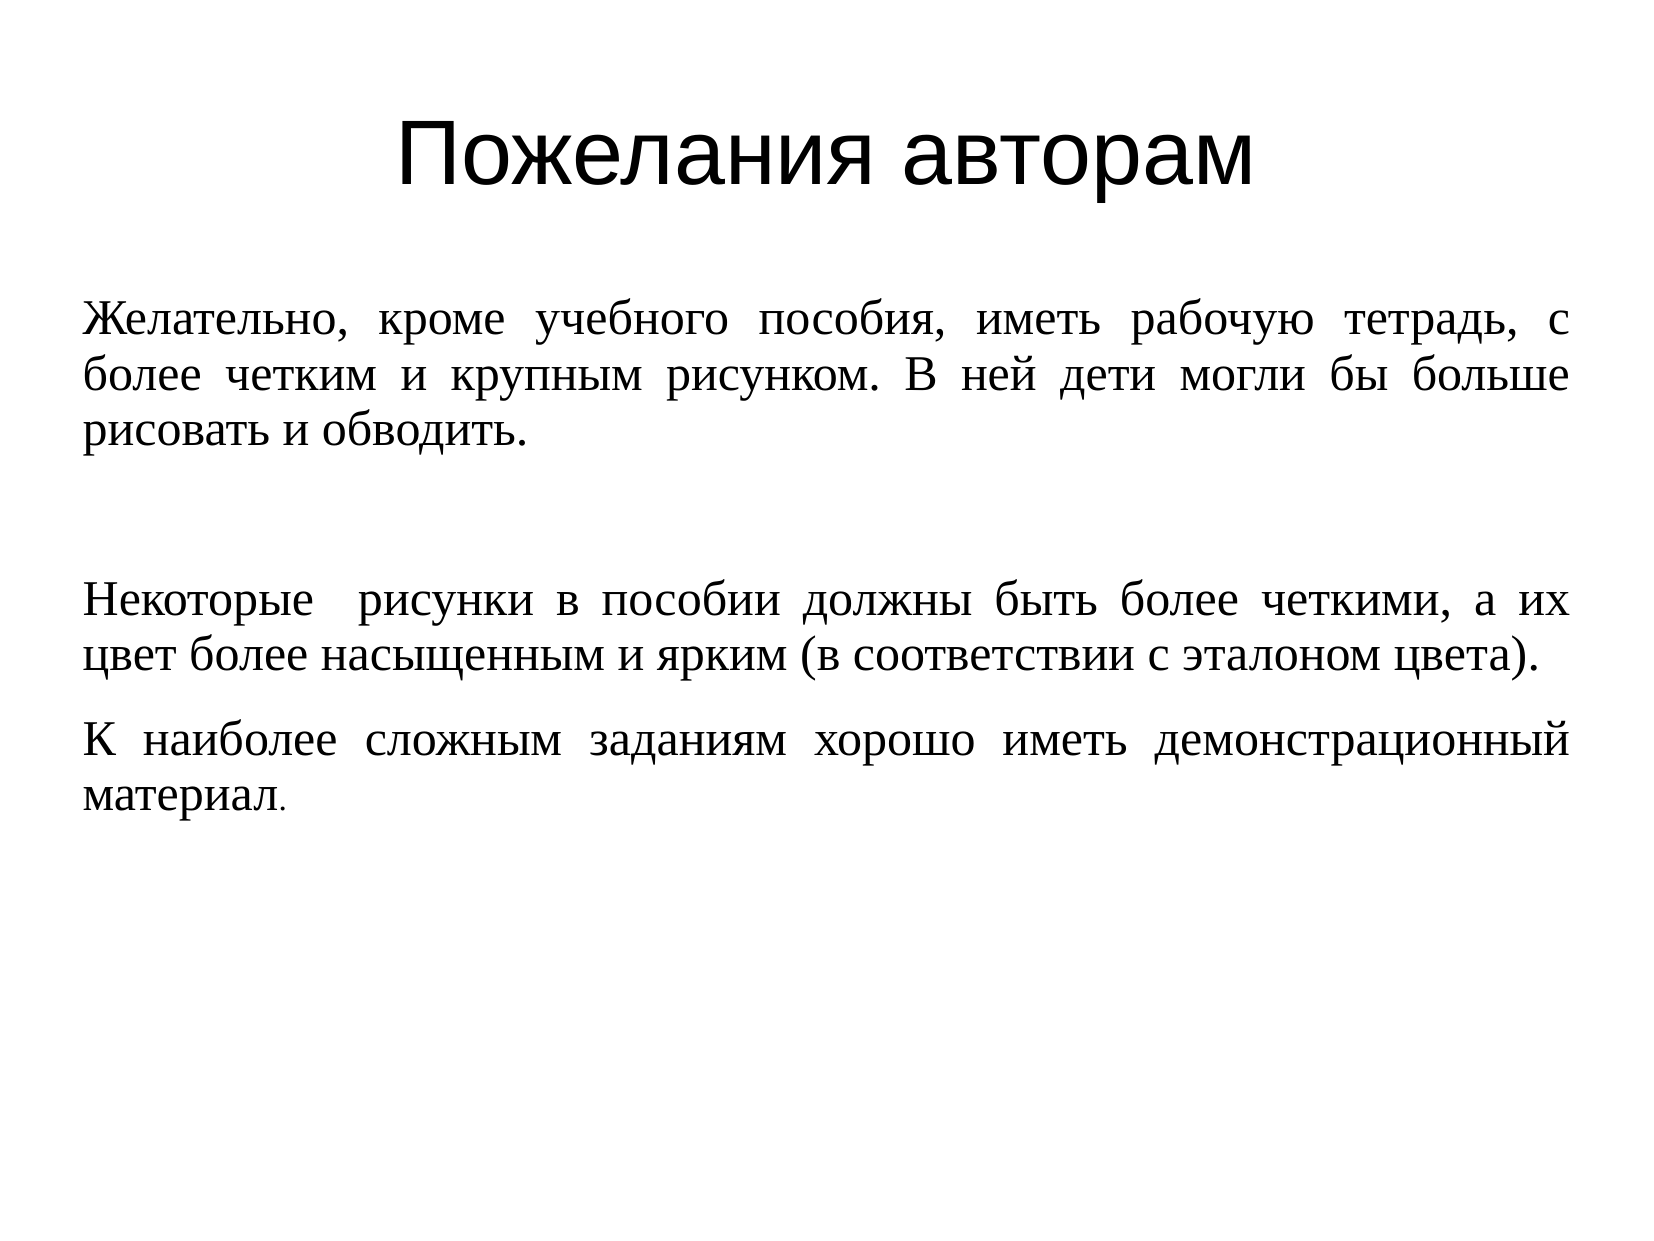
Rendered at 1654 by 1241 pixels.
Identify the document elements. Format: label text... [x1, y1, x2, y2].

list Желательно, кроме учебного пособия, иметь рабочую тетрадь, с более четким и крупным рисунком. В ней дети могли бы больше рисовать и обводить. Некоторые рисунки в пособии должны быть более четкими, а их цвет более насыщенным и ярким (в соответствии с эталоном цвета). К наиболее сложным заданиям хорошо иметь демонстрационный материал. [82, 290, 1571, 1109]
title Пожелания авторам [82, 49, 1571, 257]
